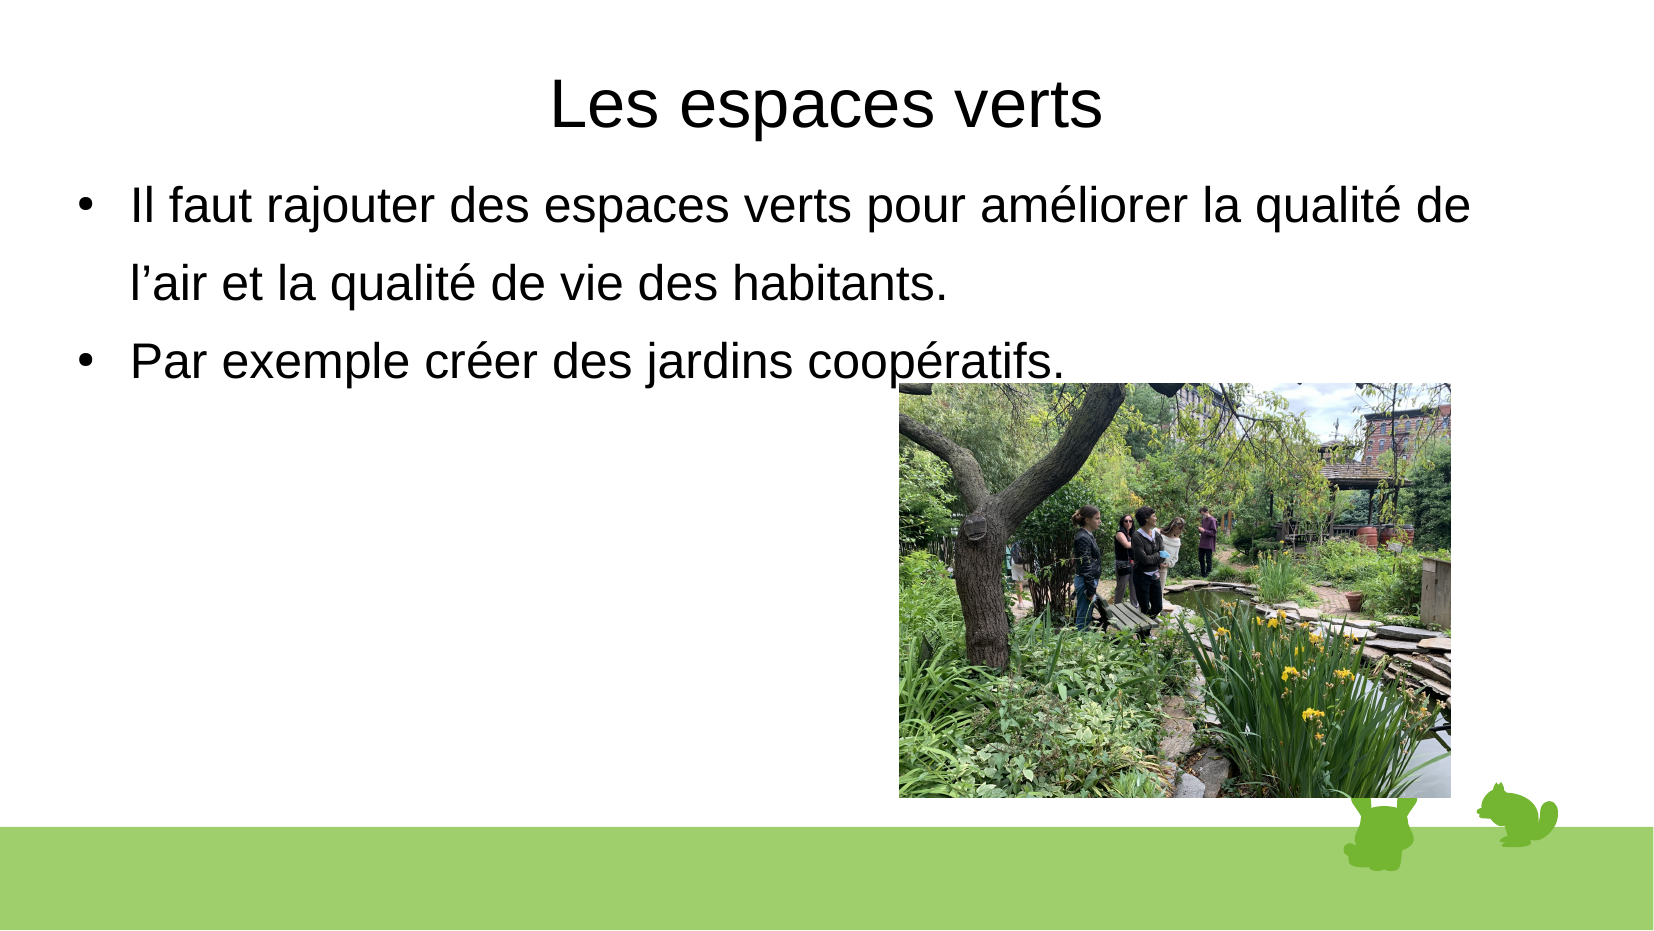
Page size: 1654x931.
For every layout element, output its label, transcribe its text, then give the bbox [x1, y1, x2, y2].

list Il faut rajouter des espaces verts pour améliorer la qualité de l’air et la qualité de vie des habitants. Par exemple créer des jardins coopératifs. [59, 177, 1536, 709]
title Les espaces verts [88, 29, 1565, 178]
picture [899, 383, 1451, 798]
